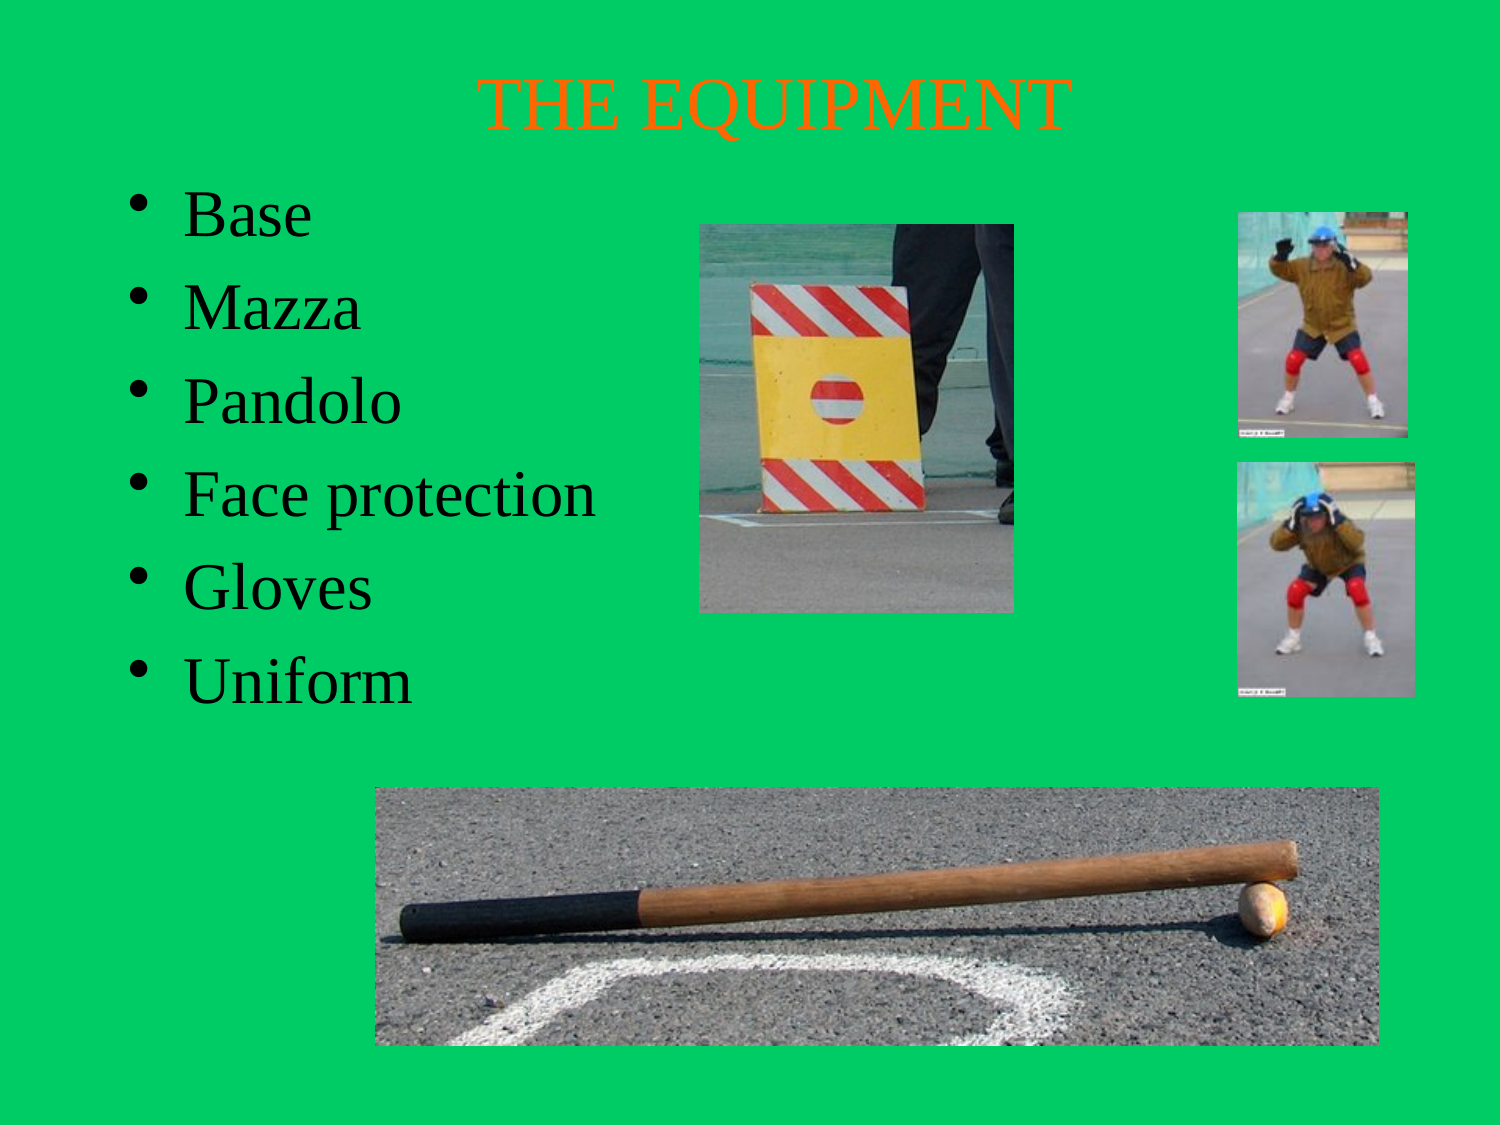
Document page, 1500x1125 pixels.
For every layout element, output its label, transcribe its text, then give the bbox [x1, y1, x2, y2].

list Base Mazza Pandolo Face protection Gloves Uniform [112, 162, 1400, 988]
title THE EQUIPMENT [275, 50, 1275, 150]
picture [1237, 462, 1415, 697]
picture [699, 224, 1014, 613]
picture [1238, 212, 1408, 438]
picture [375, 787, 1379, 1046]
